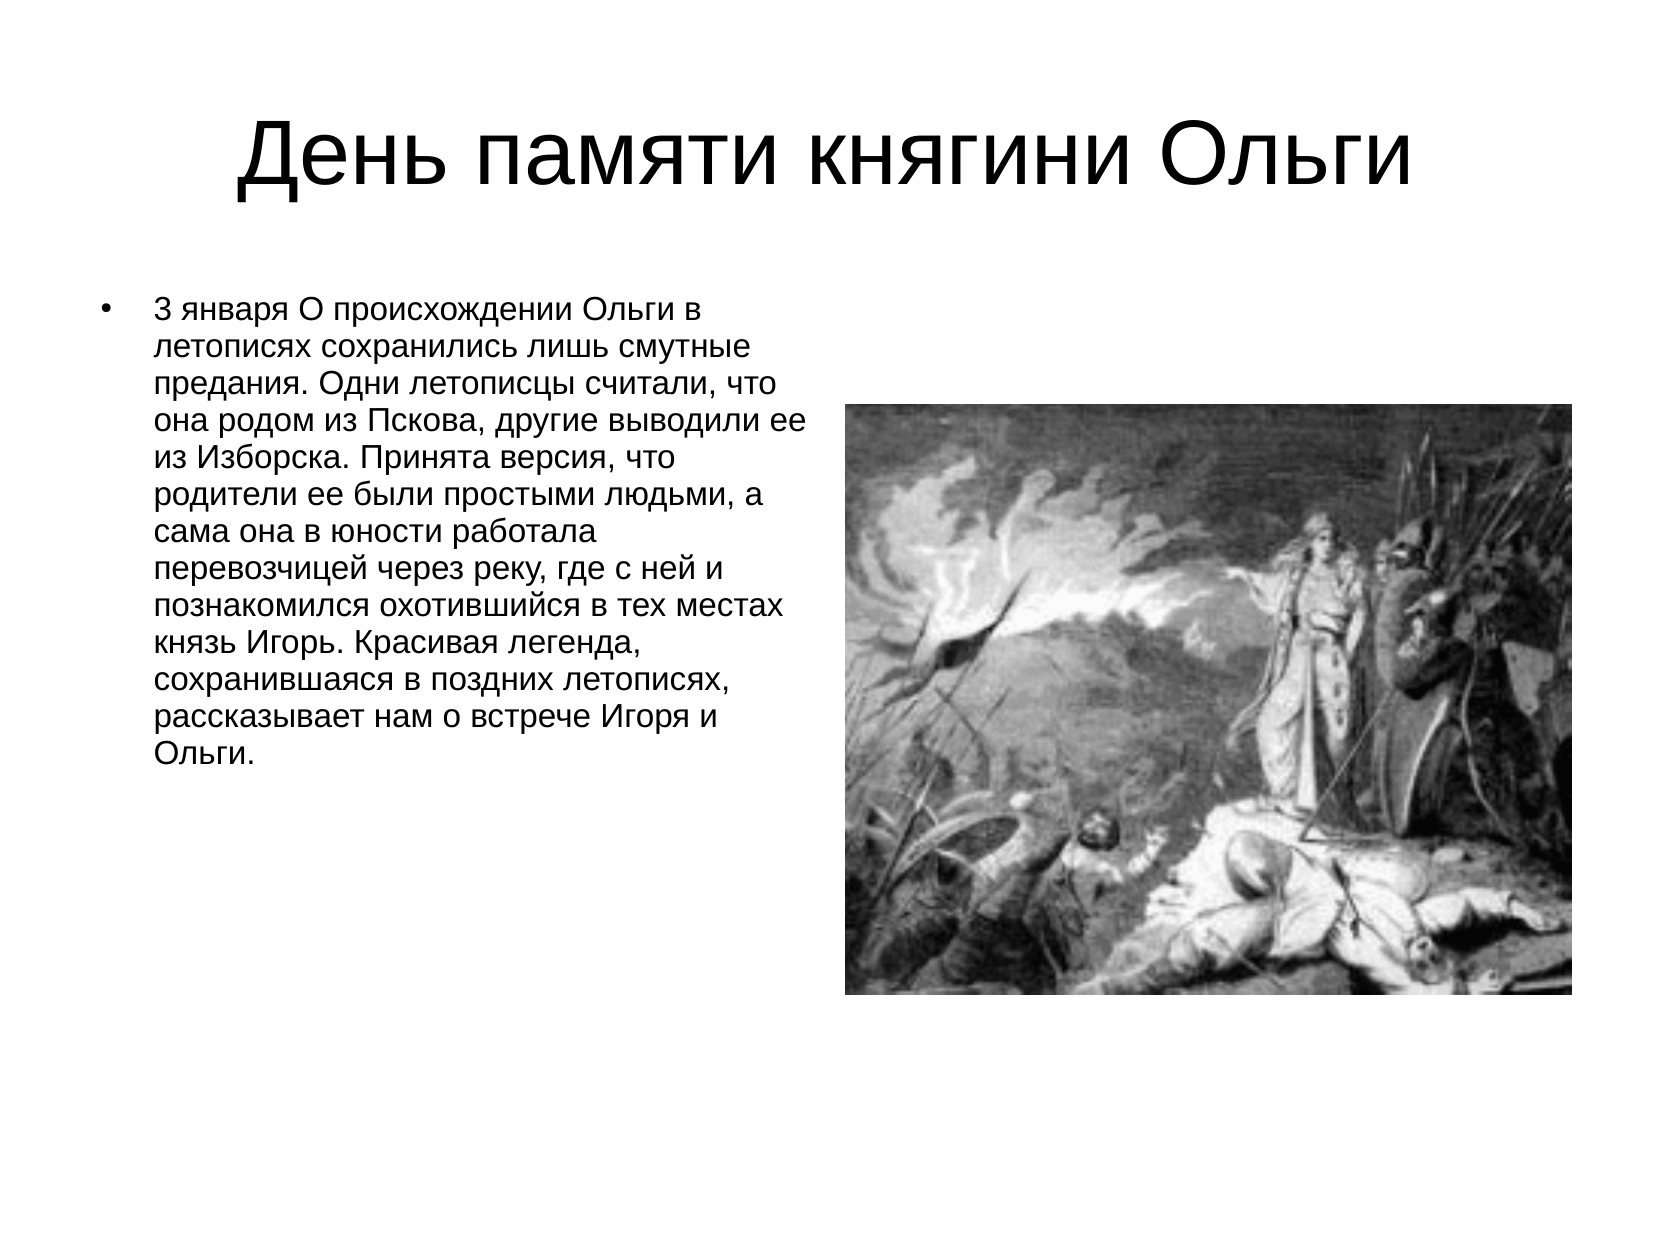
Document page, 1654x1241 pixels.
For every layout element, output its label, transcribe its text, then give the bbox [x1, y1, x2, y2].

title День памяти княгини Ольги [82, 49, 1571, 257]
picture [845, 404, 1572, 995]
list 3 января О происхождении Ольги в летописях сохранились лишь смутные предания. Одни летописцы считали, что она родом из Пскова, другие выводили ее из Изборска. Принята версия, что родители ее были простыми людьми, а сама она в юности работала перевозчицей через реку, где с ней и познакомился охотившийся в тех местах князь Игорь. Красивая легенда, сохранившаяся в поздних летописях, рассказывает нам о встрече Игоря и Ольги. [82, 290, 809, 1109]
